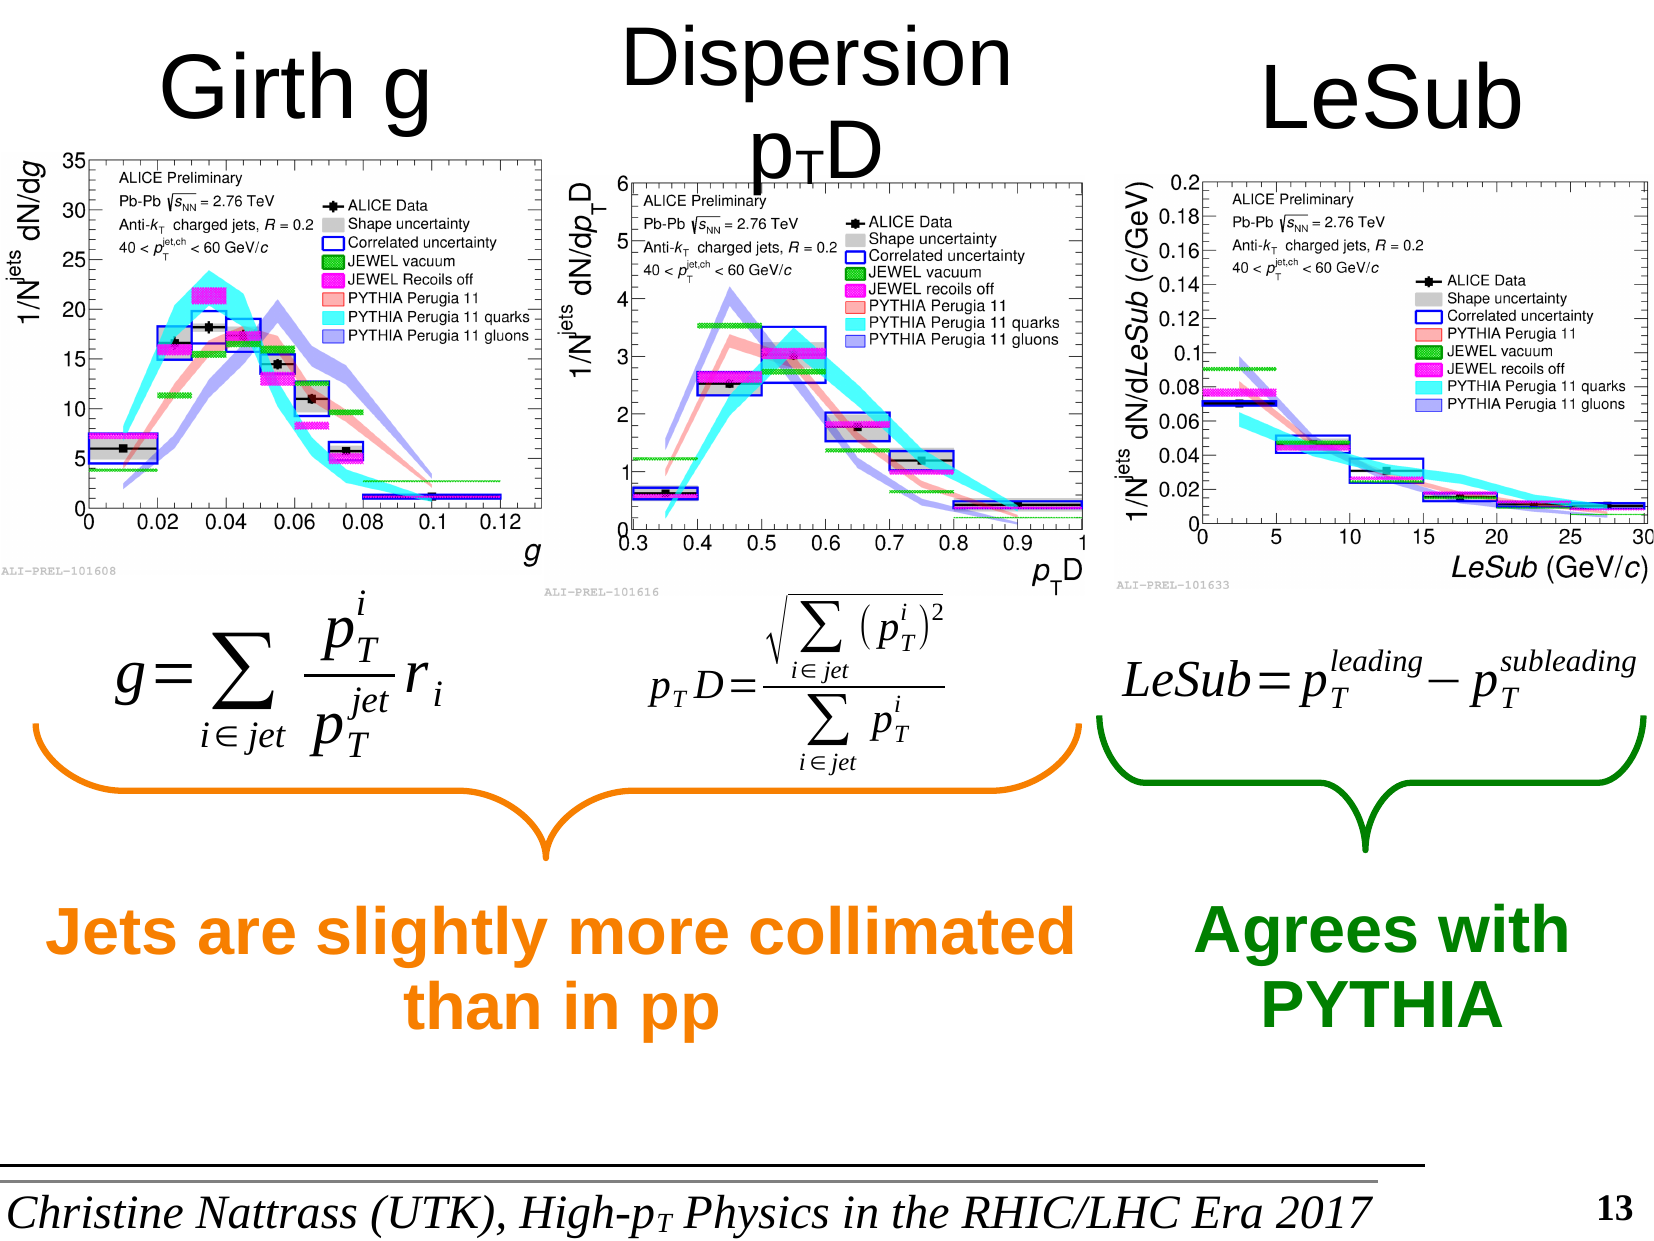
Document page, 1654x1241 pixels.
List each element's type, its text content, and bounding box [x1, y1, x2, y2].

title Dispersion pTD [542, 0, 1092, 211]
title LeSub [1213, 31, 1571, 163]
text_box Agrees with PYTHIA [1164, 892, 1602, 1072]
chart [105, 583, 450, 767]
picture [1114, 174, 1654, 589]
chart [1112, 642, 1644, 716]
title Girth g [82, 13, 511, 152]
chart [639, 592, 954, 776]
text_box Jets are slightly more collimated than in pp [25, 894, 1100, 1052]
picture [544, 211, 1085, 596]
picture [1, 152, 542, 575]
